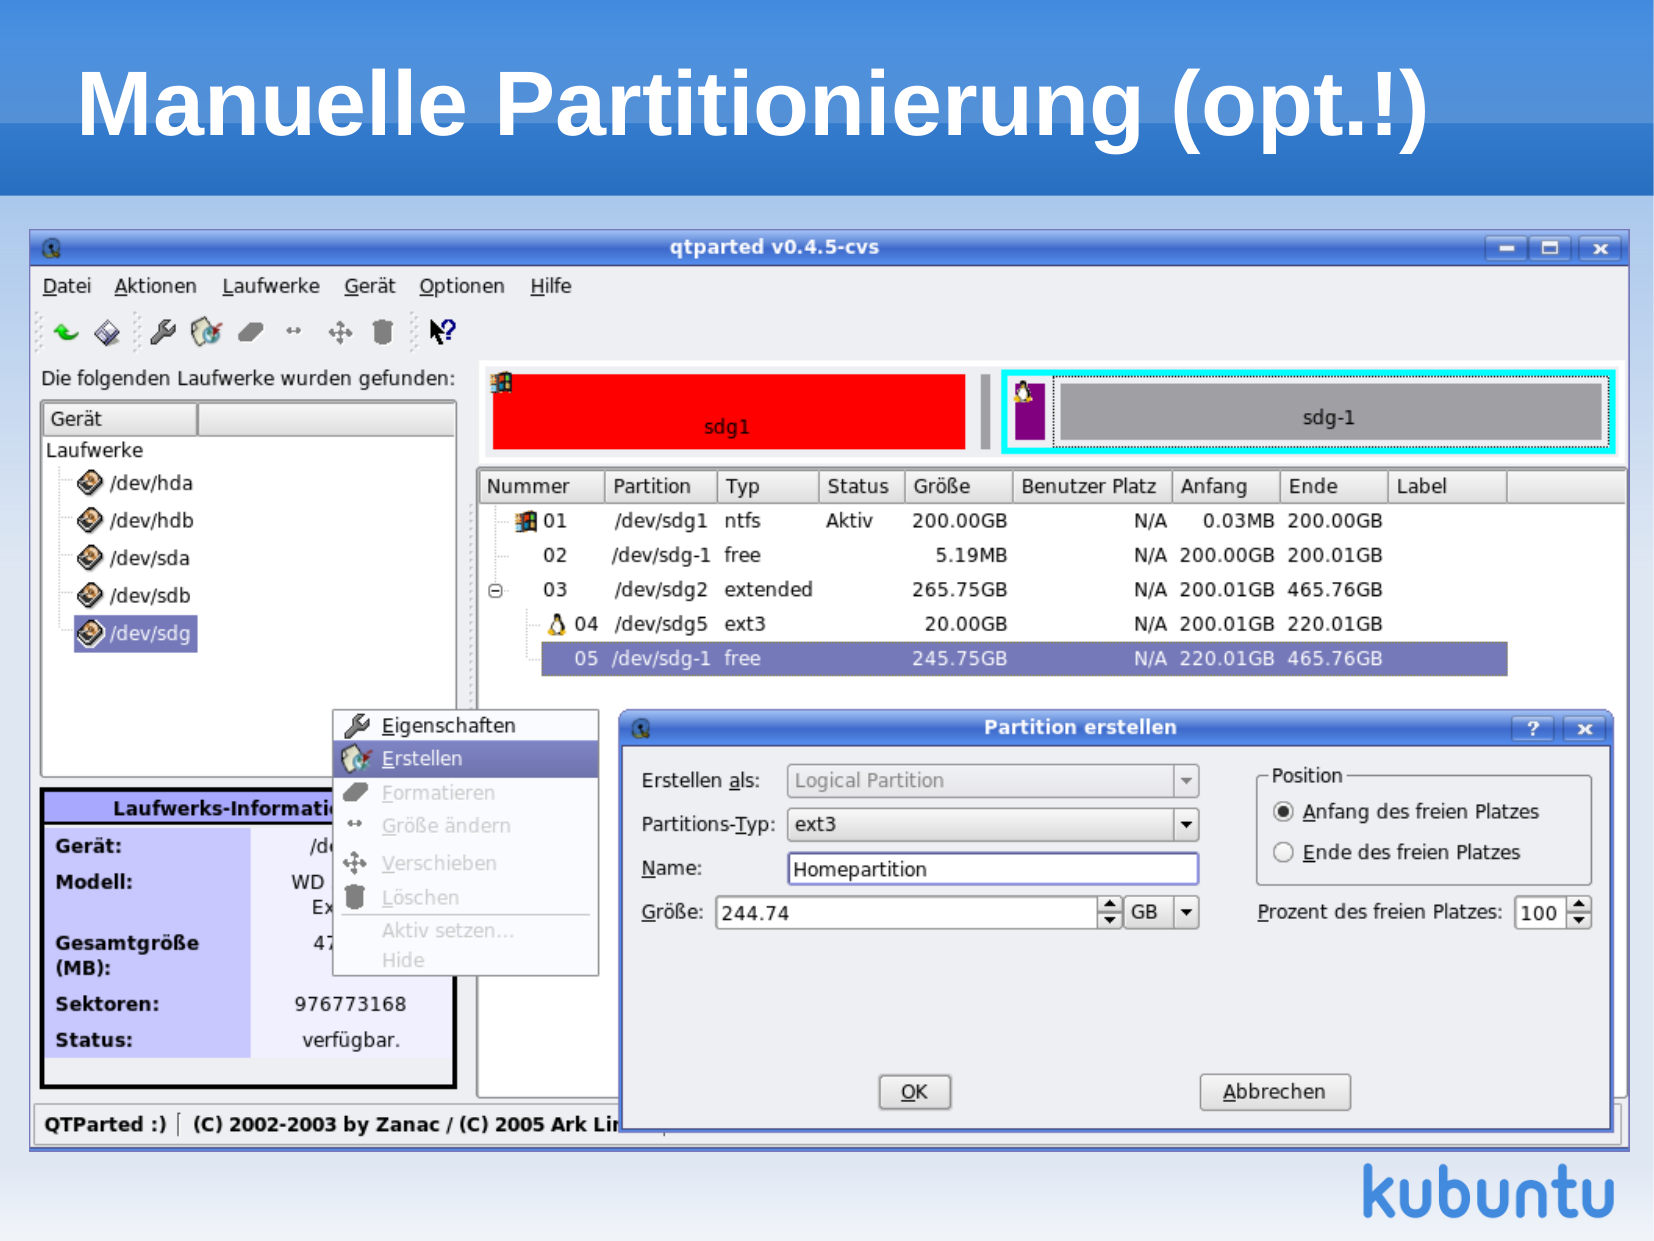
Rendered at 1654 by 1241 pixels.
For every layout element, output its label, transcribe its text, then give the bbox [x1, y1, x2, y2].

title Manuelle Partitionierung (opt.!) [76, 0, 1565, 208]
picture [0, 0, 1654, 1241]
